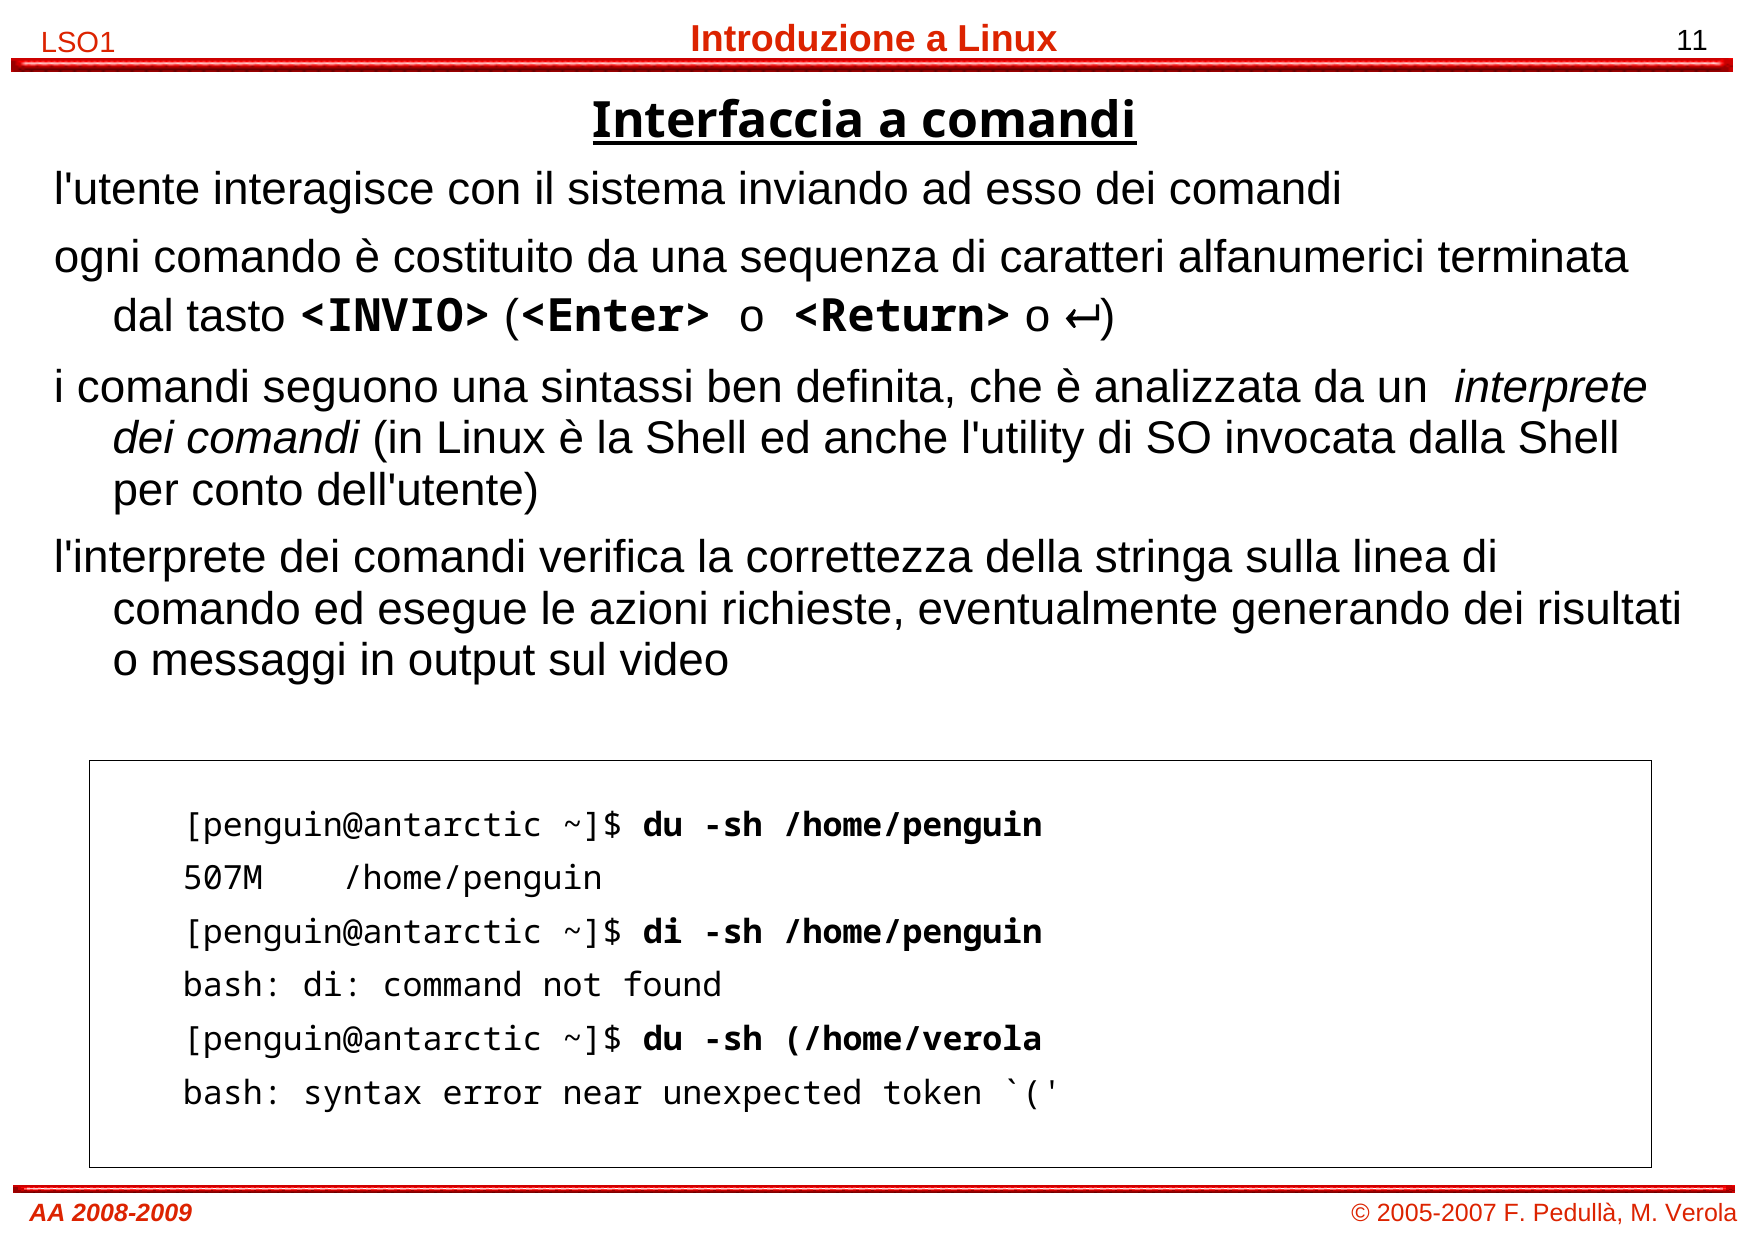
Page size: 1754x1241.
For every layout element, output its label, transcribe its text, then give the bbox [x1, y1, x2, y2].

picture [11, 58, 1733, 72]
picture [13, 1185, 1735, 1193]
title Interfaccia a comandi [28, 72, 1702, 168]
text_box [penguin@antarctic ~]$ du -sh /home/penguin 507M /home/penguin [penguin@antarctic ~]$ di -sh /home/penguin bash: di: command not found [penguin@antarctic ~]$ du -sh (/home/verola bash: syntax error near unexpected token `(' [89, 760, 1652, 1163]
list l'utente interagisce con il sistema inviando ad esso dei comandi ogni comando è costituito da una sequenza di caratteri alfanumerici terminata dal tasto <INVIO> (<Enter> o <Return> o ) i comandi seguono una sintassi ben definita, che è analizzata da un interprete dei comandi (in Linux è la Shell ed anche l'utility di SO invocata dalla Shell per conto dell'utente) l'interprete dei comandi verifica la correttezza della stringa sulla linea di comando ed esegue le azioni richieste, eventualmente generando dei risultati o messaggi in output sul video [51, 163, 1689, 715]
